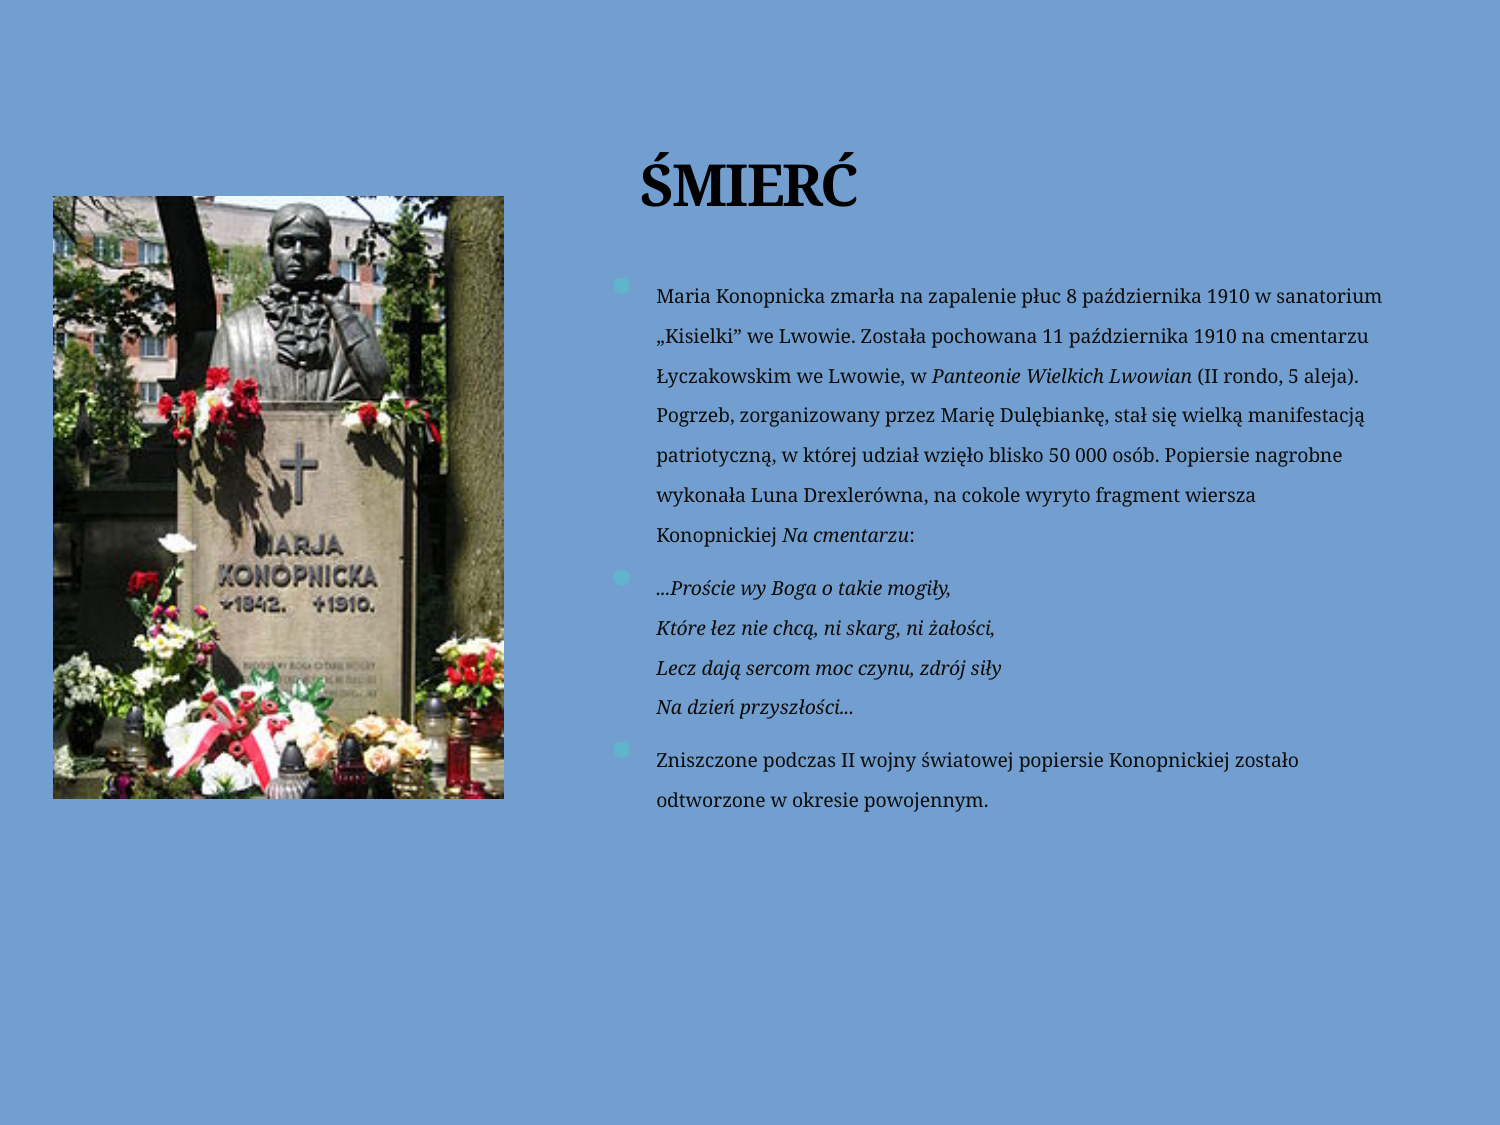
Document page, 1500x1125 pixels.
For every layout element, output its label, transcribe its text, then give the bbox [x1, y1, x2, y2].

title ŚMIERĆ [75, 24, 1425, 225]
picture [53, 196, 504, 799]
list Maria Konopnicka zmarła na zapalenie płuc 8 października 1910 w sanatorium „Kisielki” we Lwowie. Została pochowana 11 października 1910 na cmentarzu Łyczakowskim we Lwowie, w Panteonie Wielkich Lwowian (II rondo, 5 aleja). Pogrzeb, zorganizowany przez Marię Dulębiankę, stał się wielką manifestacją patriotyczną, w której udział wzięło blisko 50 000 osób. Popiersie nagrobne wykonała Luna Drexlerówna, na cokole wyryto fragment wiersza Konopnickiej Na cmentarzu: ...Proście wy Boga o takie mogiły, Które łez nie chcą, ni skarg, ni żałości, Lecz dają sercom moc czynu, zdrój siły Na dzień przyszłości... Zniszczone podczas II wojny światowej popiersie Konopnickiej zostało odtworzone w okresie powojennym. [596, 262, 1425, 799]
